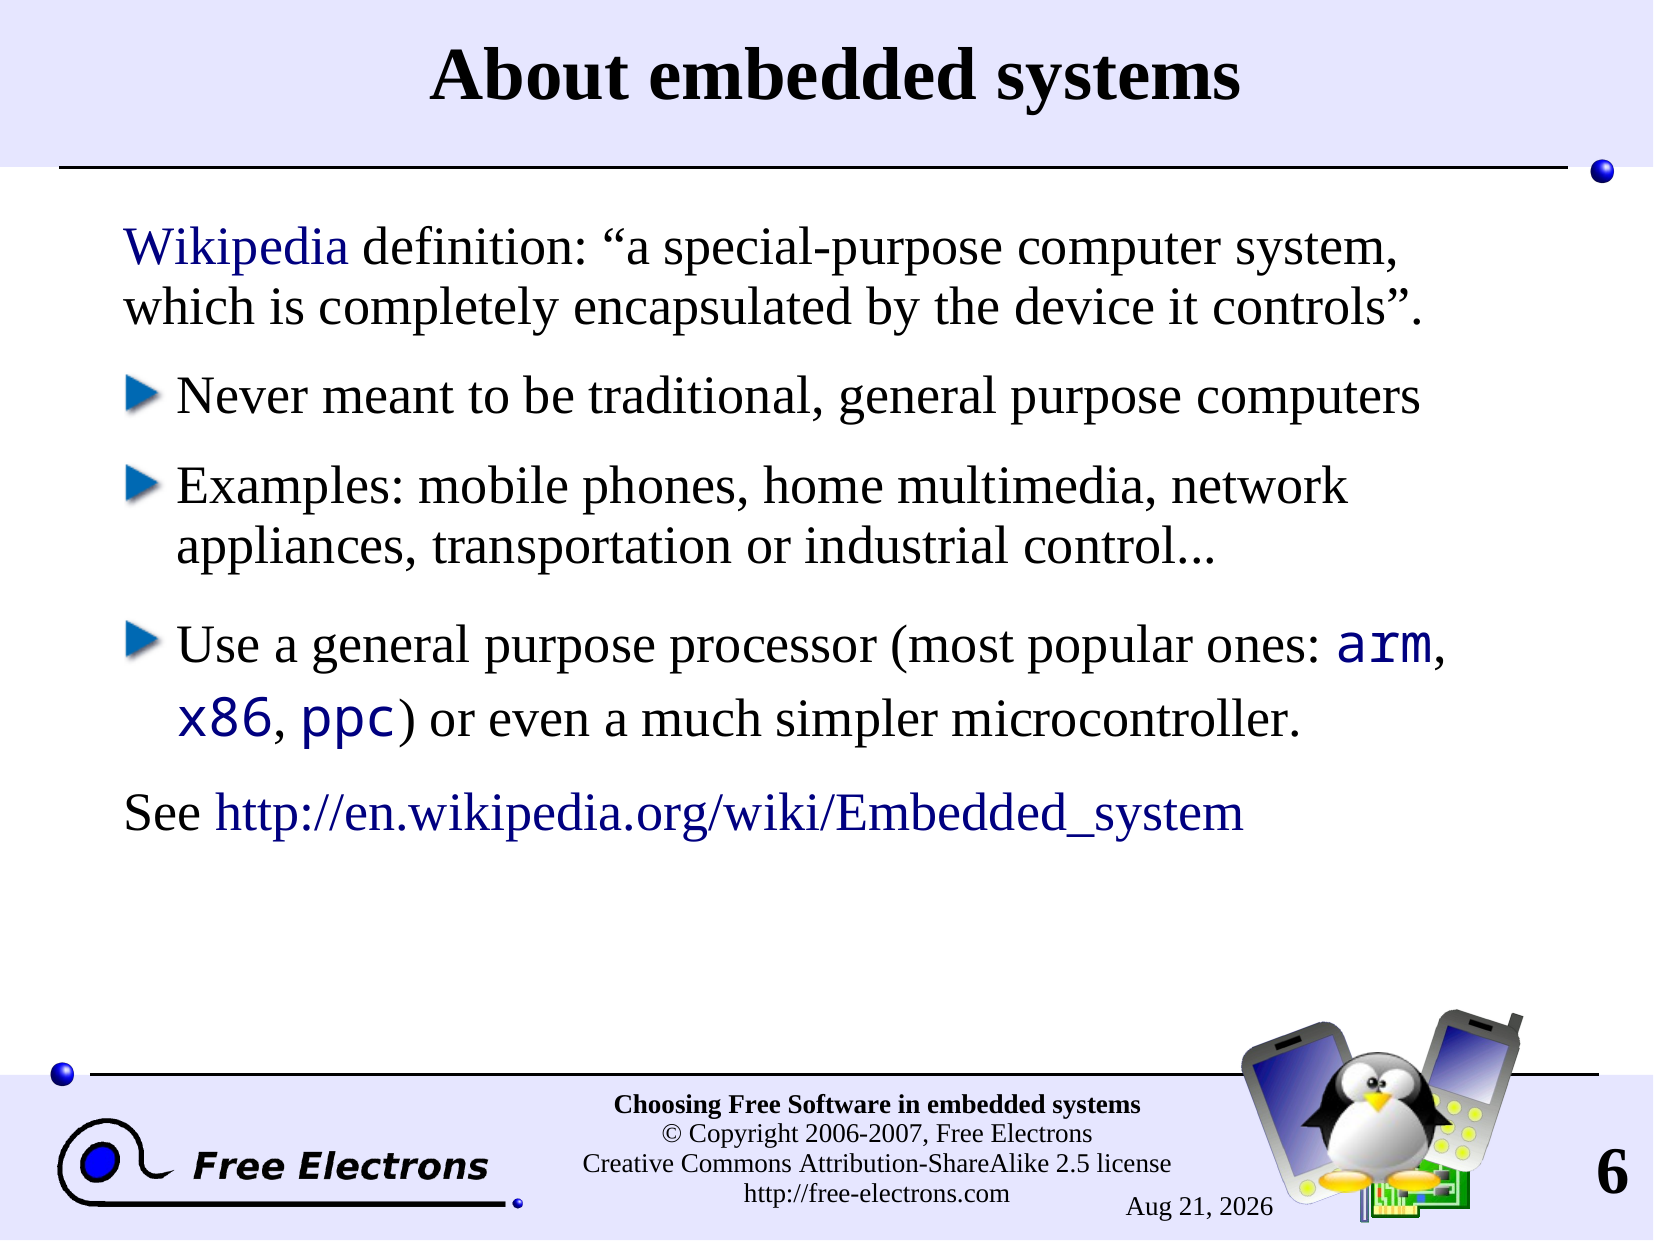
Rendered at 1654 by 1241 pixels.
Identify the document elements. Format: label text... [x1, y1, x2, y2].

title About embedded systems [33, 25, 1604, 124]
picture [50, 1107, 527, 1216]
picture [1231, 1007, 1538, 1240]
list Wikipedia definition: “a special-purpose computer system, which is completely encapsulated by the device it controls”. Never meant to be traditional, general purpose computers Examples: mobile phones, home multimedia, network appliances, transportation or industrial control... Use a general purpose processor (most popular ones: arm, x86, ppc) or even a much simpler microcontroller. See http://en.wikipedia.org/wiki/Embedded_system [105, 216, 1518, 1066]
